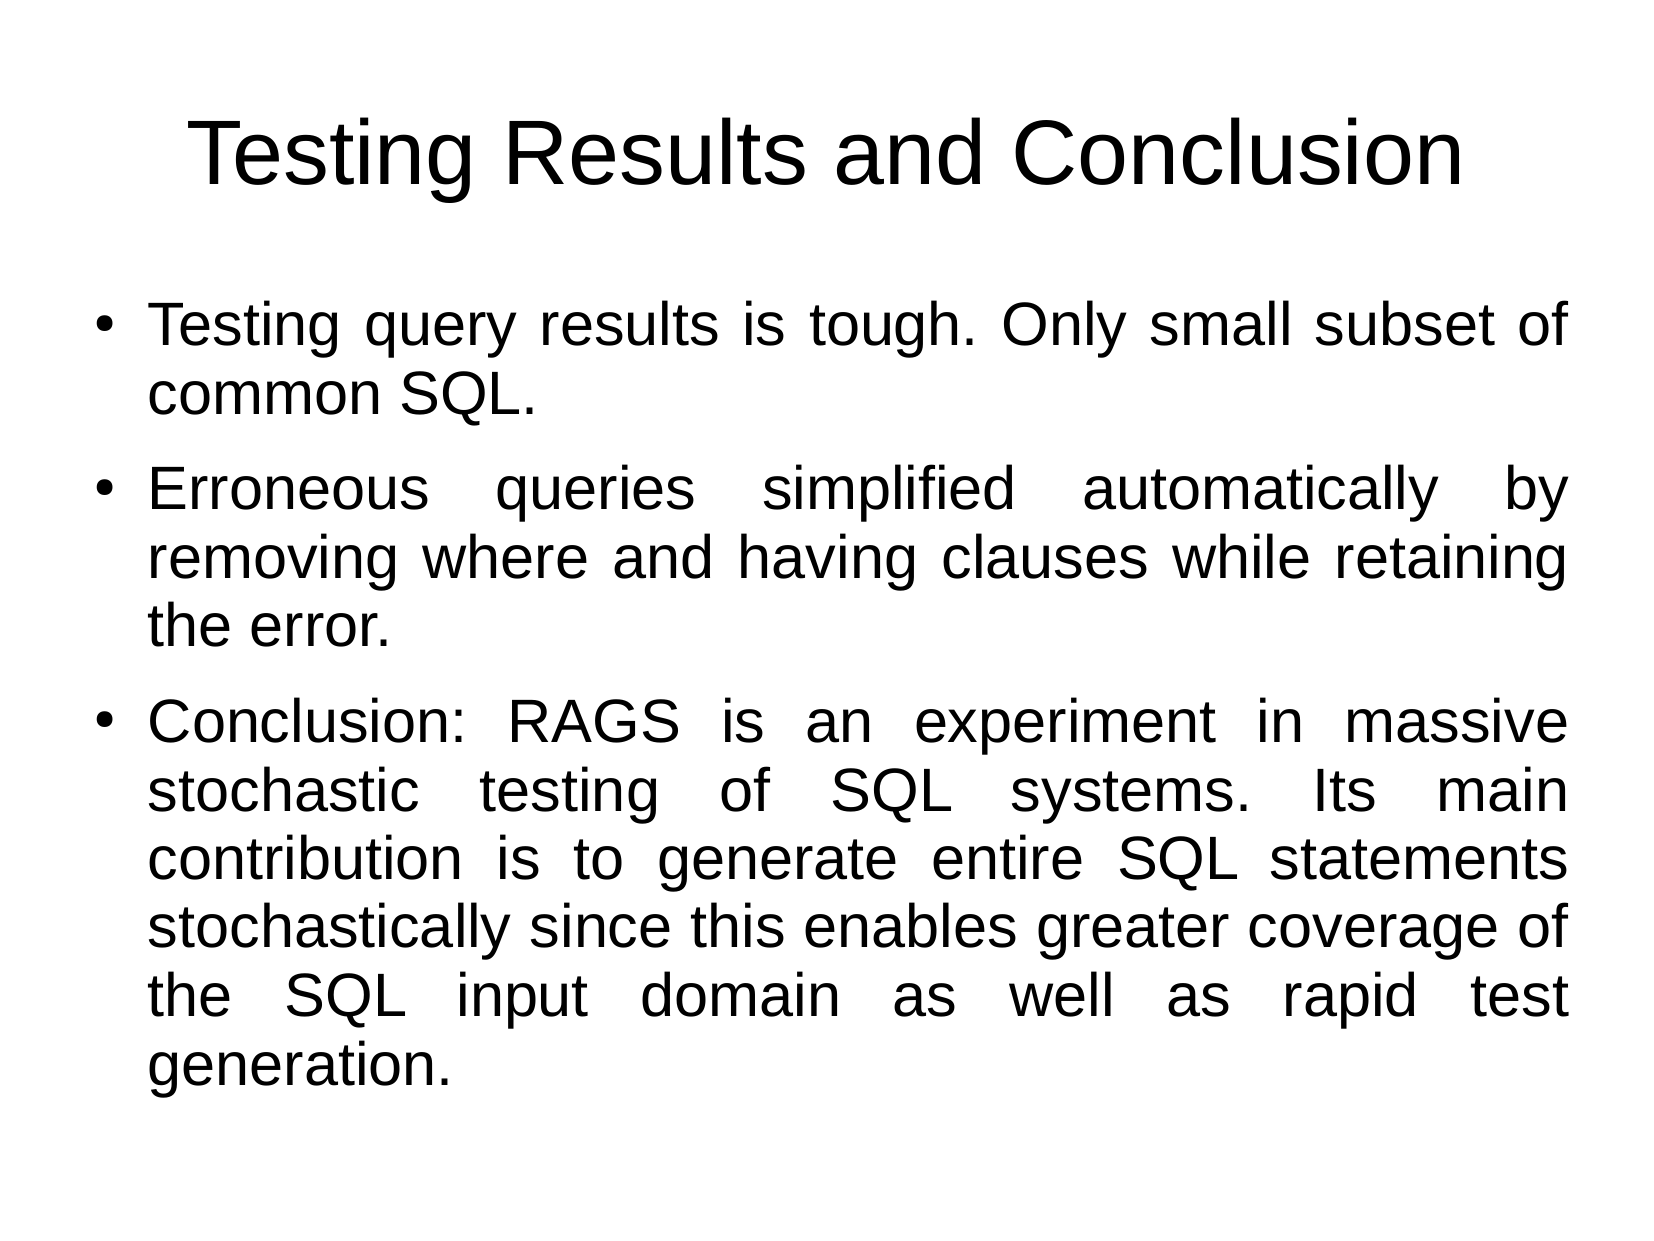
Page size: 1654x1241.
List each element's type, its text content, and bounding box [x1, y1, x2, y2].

list Testing query results is tough. Only small subset of common SQL. Erroneous queries simplified automatically by removing where and having clauses while retaining the error. Conclusion: RAGS is an experiment in massive stochastic testing of SQL systems. Its main contribution is to generate entire SQL statements stochastically since this enables greater coverage of the SQL input domain as well as rapid test generation. [82, 290, 1571, 1109]
title Testing Results and Conclusion [82, 56, 1571, 250]
